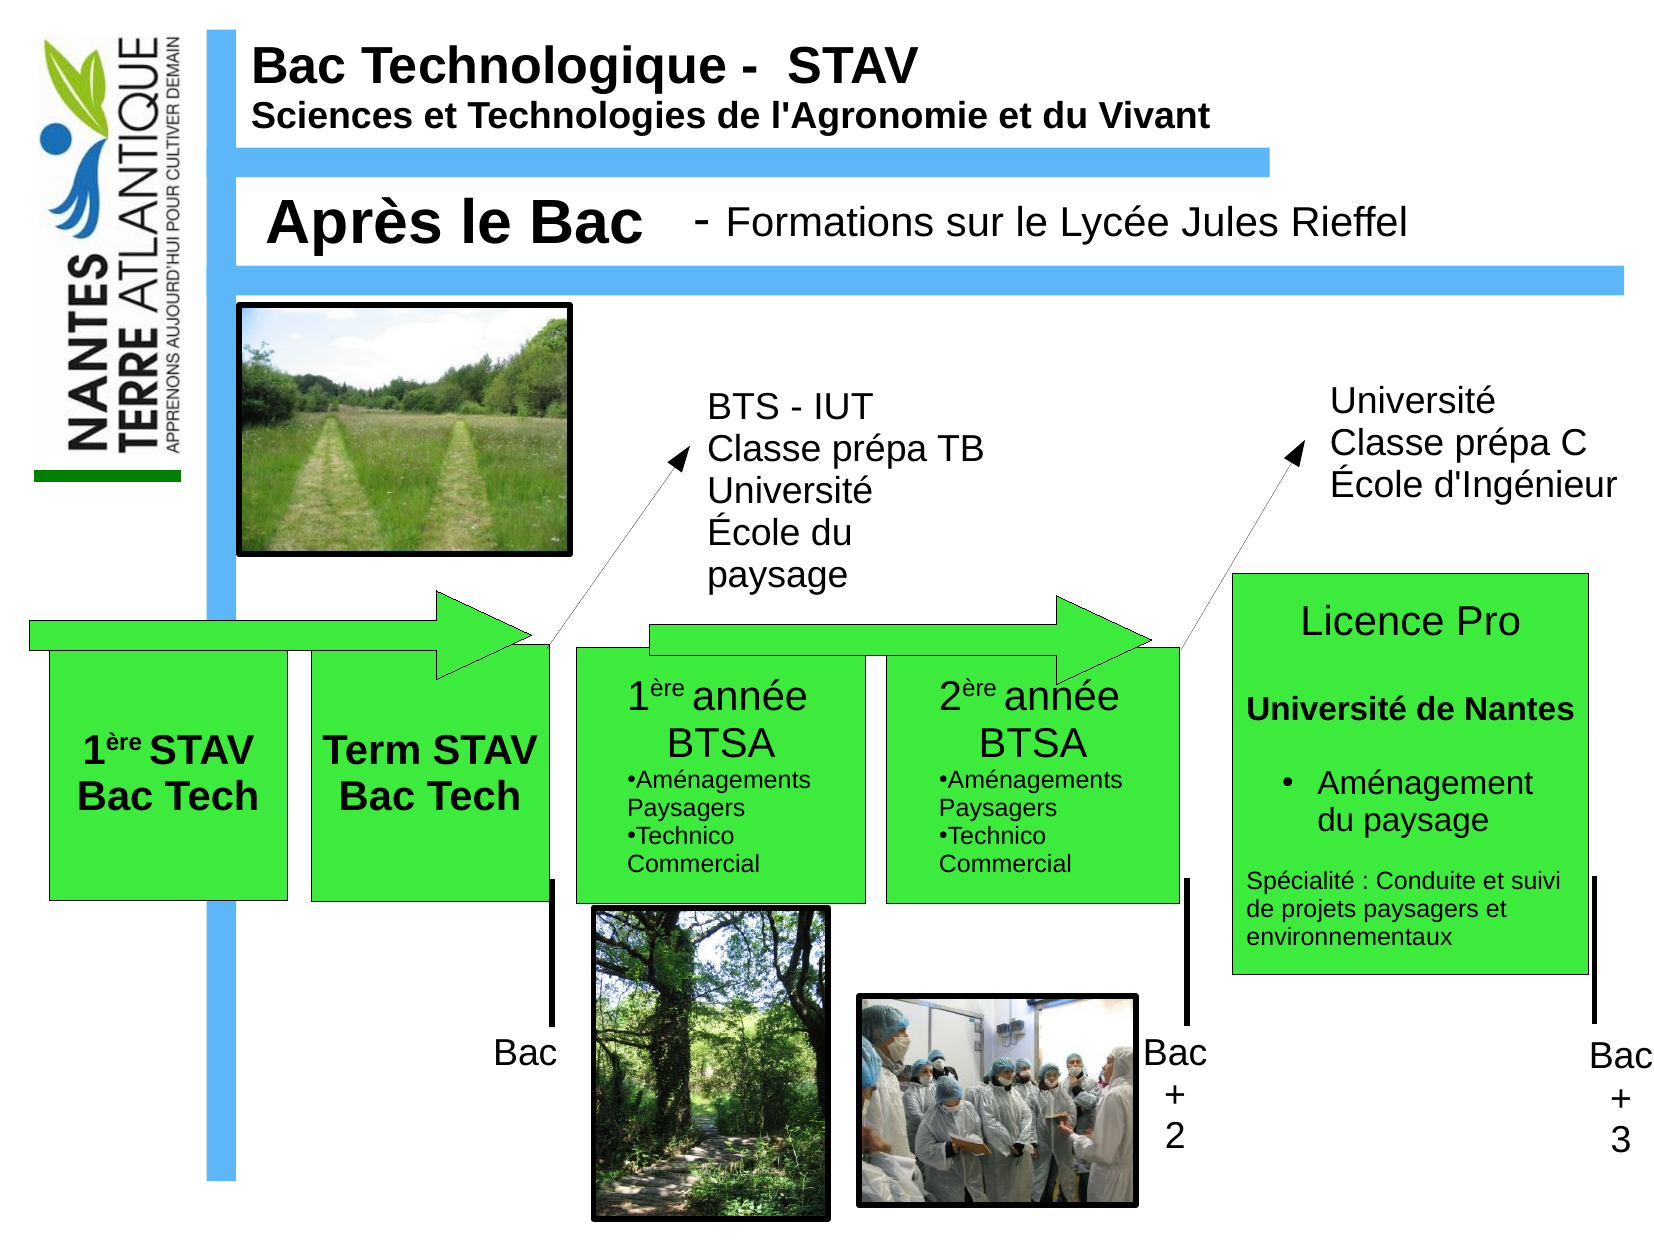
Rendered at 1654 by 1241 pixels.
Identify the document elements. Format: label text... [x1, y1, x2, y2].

text_box [29, 590, 532, 680]
text_box Bac + 3 [1564, 1027, 1654, 1169]
text_box 1ère année BTSA Aménagements Paysagers Technico Commercial [576, 647, 866, 904]
text_box - Formations sur le Lycée Jules Rieffel [679, 159, 1506, 278]
text_box BTS - IUT Classe prépa TB Université École du paysage ... [692, 377, 1019, 604]
picture [596, 910, 826, 1216]
text_box 2ère année BTSA Aménagements Paysagers Technico Commercial [886, 647, 1180, 904]
text_box Licence Pro Université de Nantes Aménagement du paysage Spécialité : Conduite et suivi de projets paysagers et environnementaux [1232, 573, 1589, 975]
picture [242, 307, 567, 552]
text_box Université Classe prépa C École d'Ingénieur [1315, 372, 1642, 539]
text_box Bac + 2 [1139, 1023, 1247, 1165]
picture [862, 999, 1133, 1203]
text_box 1ère STAV Bac Tech [49, 651, 288, 901]
text_box Term STAV Bac Tech [311, 644, 550, 902]
text_box [649, 595, 1152, 685]
title Après le Bac [265, 177, 650, 266]
picture [40, 37, 181, 454]
text_box Bac [478, 1023, 591, 1081]
